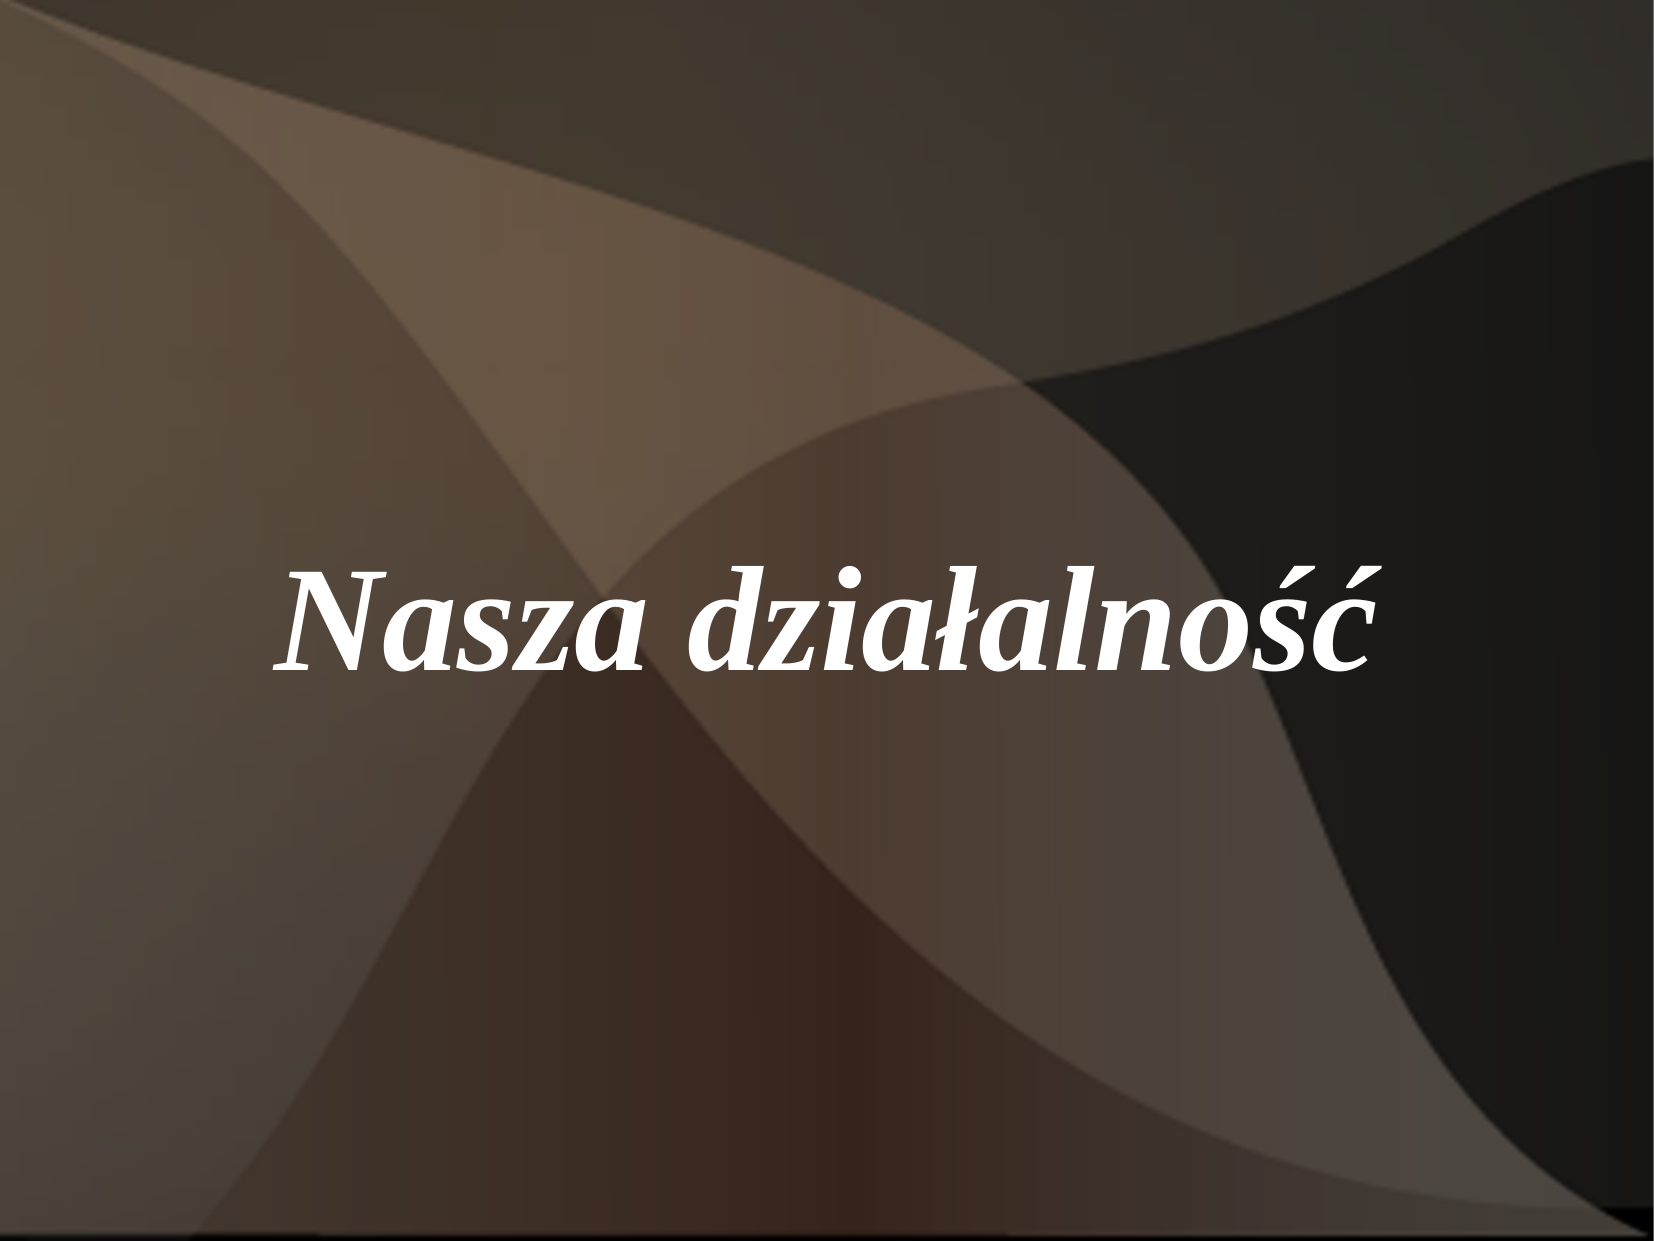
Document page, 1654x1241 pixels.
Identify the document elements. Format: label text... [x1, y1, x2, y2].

picture [0, 0, 1654, 1241]
title Nasza działalność [82, 516, 1571, 724]
